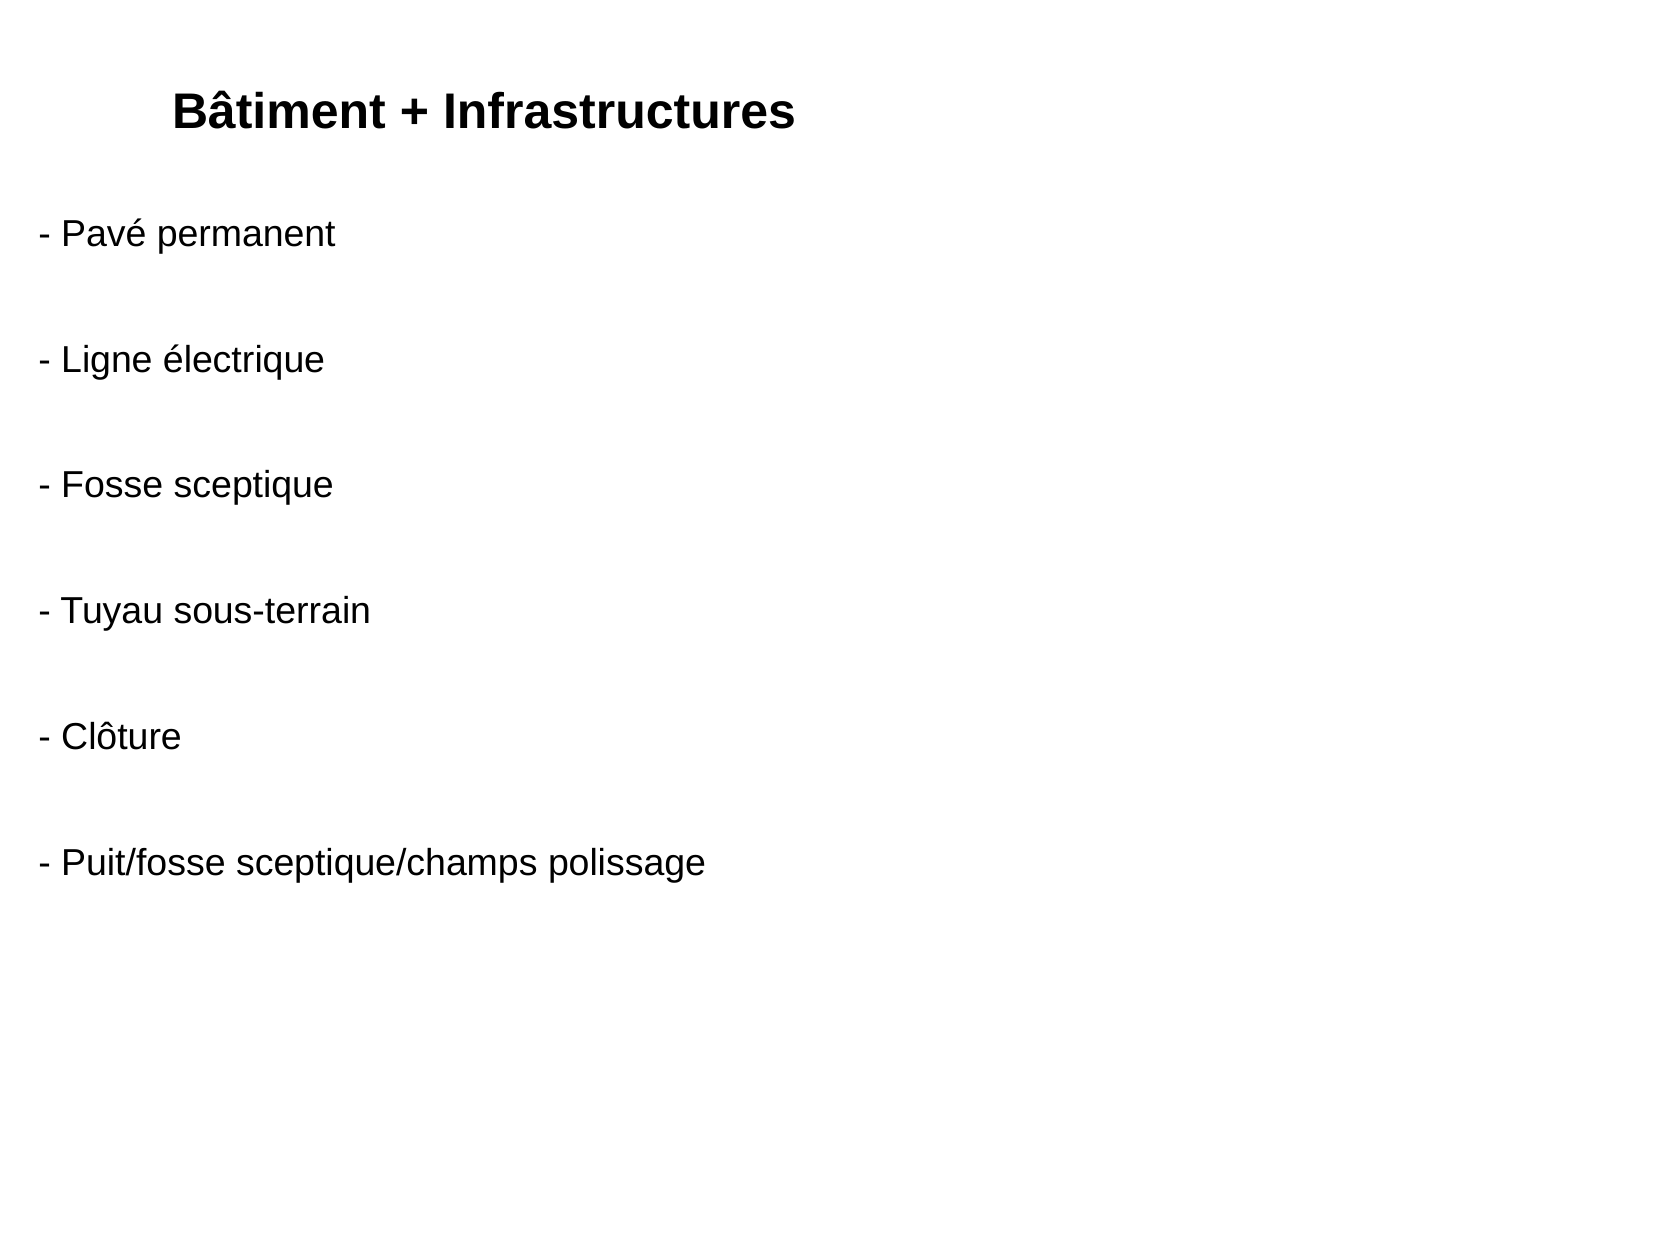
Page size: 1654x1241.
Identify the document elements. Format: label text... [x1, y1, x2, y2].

title Bâtiment + Infrastructures [82, 8, 886, 183]
text_box - Pavé permanent - Ligne électrique - Fosse sceptique - Tuyau sous-terrain - Clôture - Puit/fosse sceptique/champs polissage [23, 183, 934, 1205]
